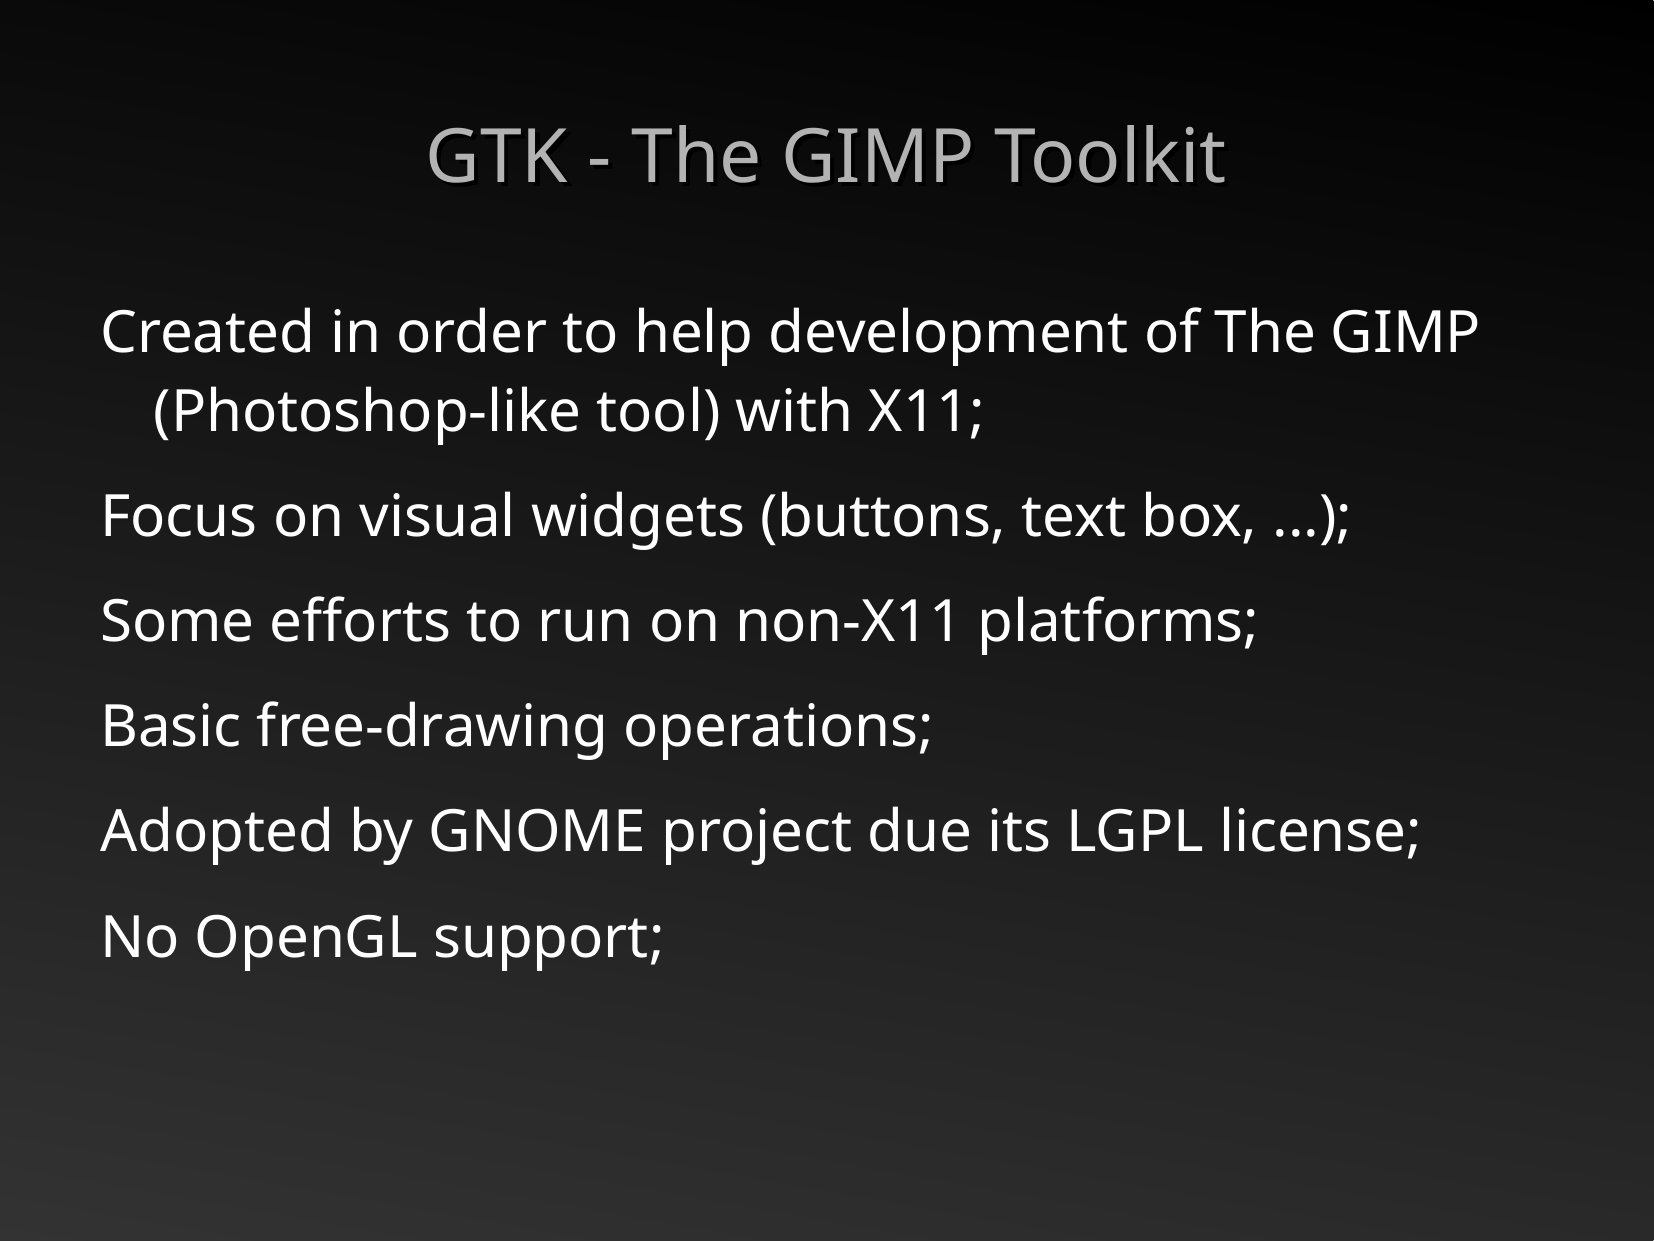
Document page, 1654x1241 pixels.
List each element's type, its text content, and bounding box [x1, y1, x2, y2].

list Created in order to help development of The GIMP (Photoshop-like tool) with X11; Focus on visual widgets (buttons, text box, ...); Some efforts to run on non-X11 platforms; Basic free-drawing operations; Adopted by GNOME project due its LGPL license; No OpenGL support; [82, 290, 1571, 1094]
title GTK - The GIMP Toolkit [82, 49, 1571, 257]
